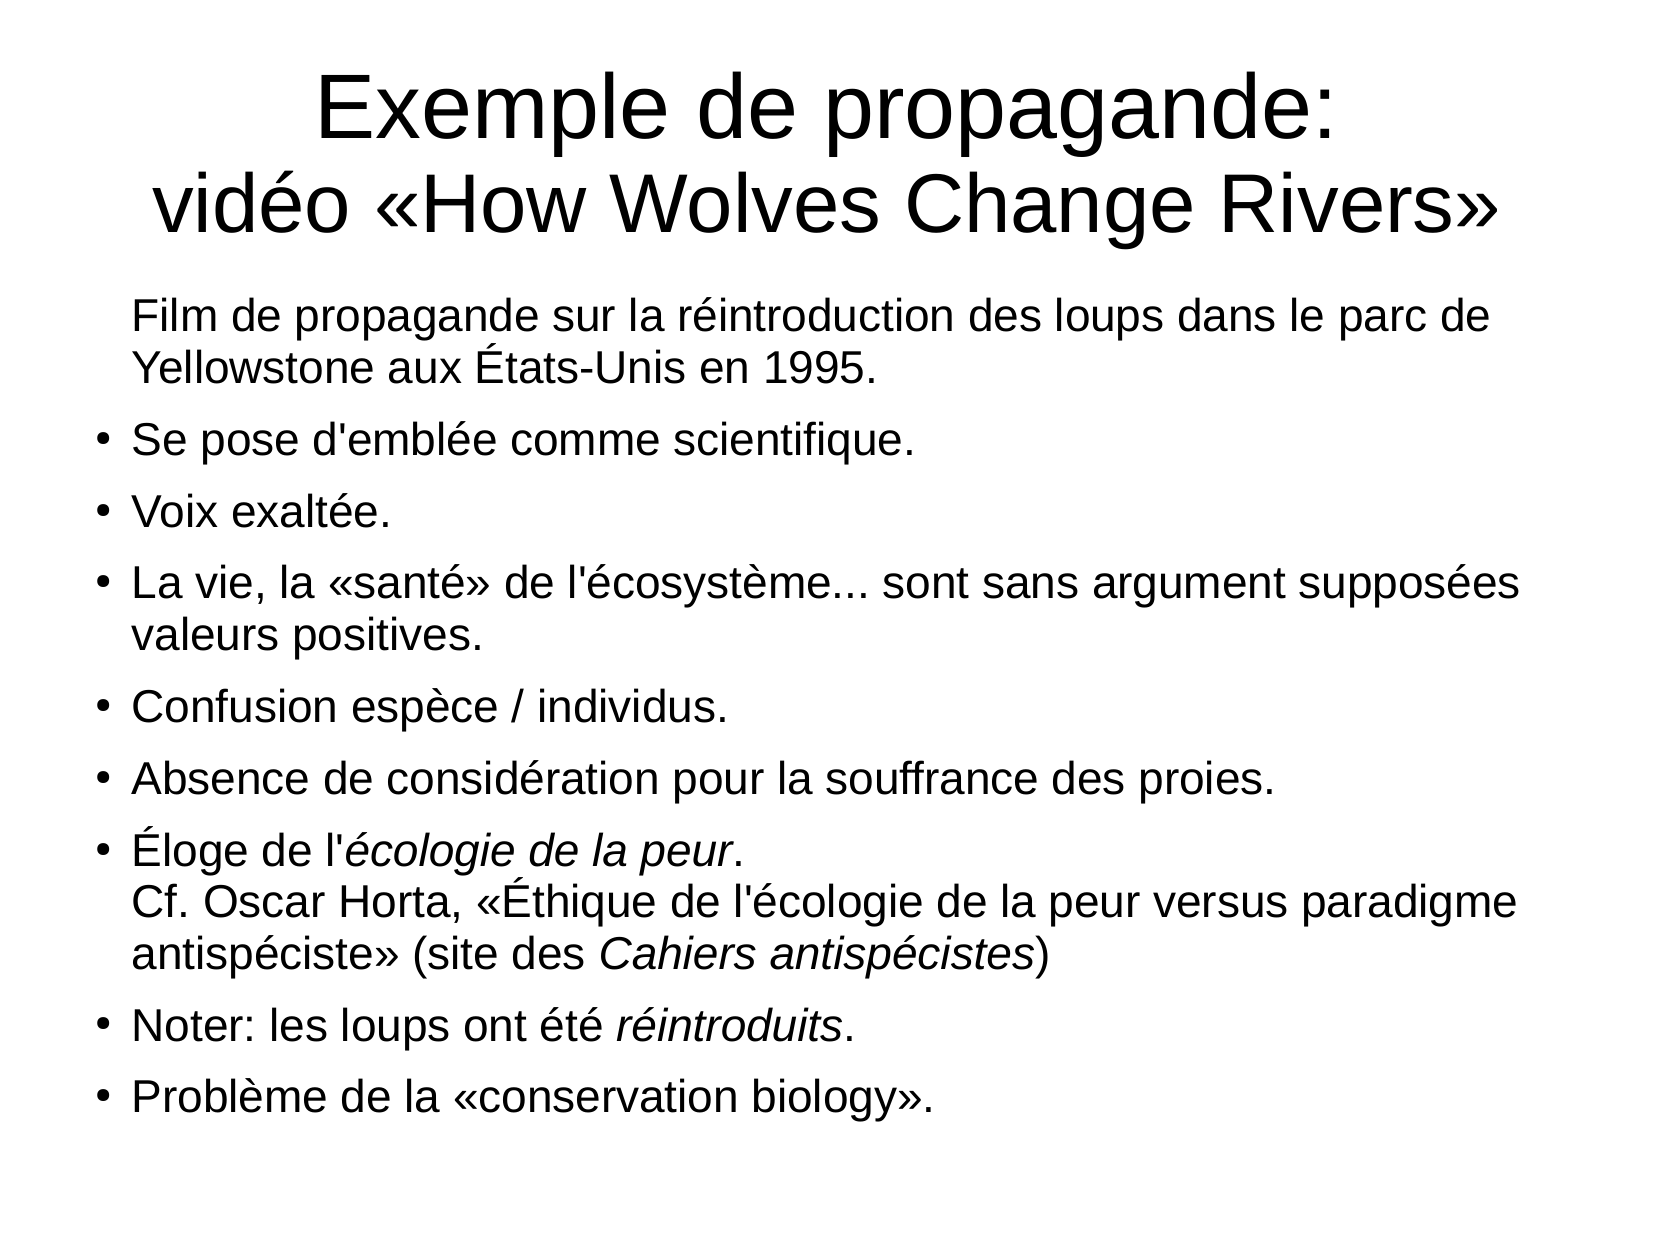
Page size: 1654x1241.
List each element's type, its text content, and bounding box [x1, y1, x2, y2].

list Film de propagande sur la réintroduction des loups dans le parc de Yellowstone aux États-Unis en 1995. Se pose d'emblée comme scientifique. Voix exaltée. La vie, la «santé» de l'écosystème... sont sans argument supposées valeurs positives. Confusion espèce / individus. Absence de considération pour la souffrance des proies. Éloge de l'écologie de la peur. Cf. Oscar Horta, «Éthique de l'écologie de la peur versus paradigme antispéciste» (site des Cahiers antispécistes) Noter: les loups ont été réintroduits. Problème de la «conservation biology». [82, 290, 1538, 1126]
title Exemple de propagande: vidéo «How Wolves Change Rivers» [82, 49, 1571, 257]
